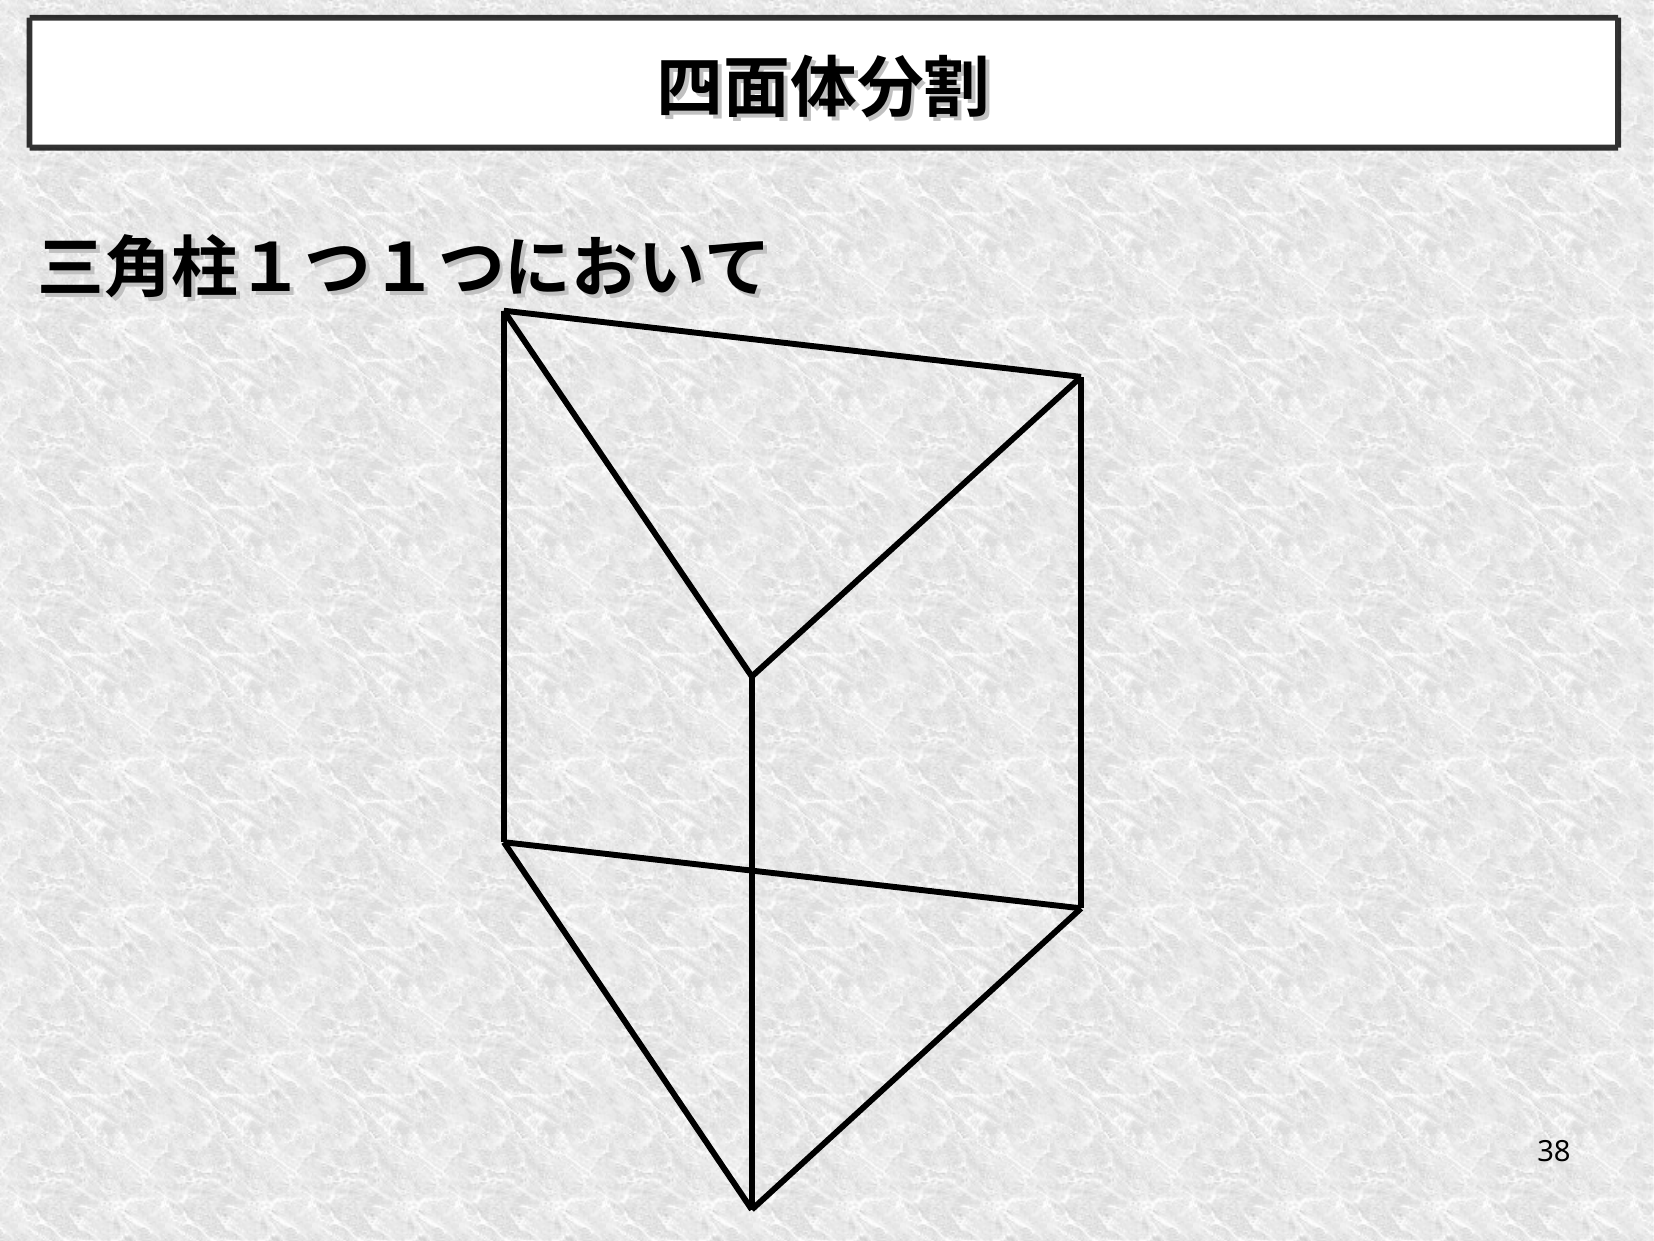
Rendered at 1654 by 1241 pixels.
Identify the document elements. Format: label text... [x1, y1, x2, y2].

picture [0, 0, 1654, 1241]
text_box 四面体分割 [29, 17, 1619, 148]
text_box 三角柱１つ１つにおいて [22, 206, 939, 302]
